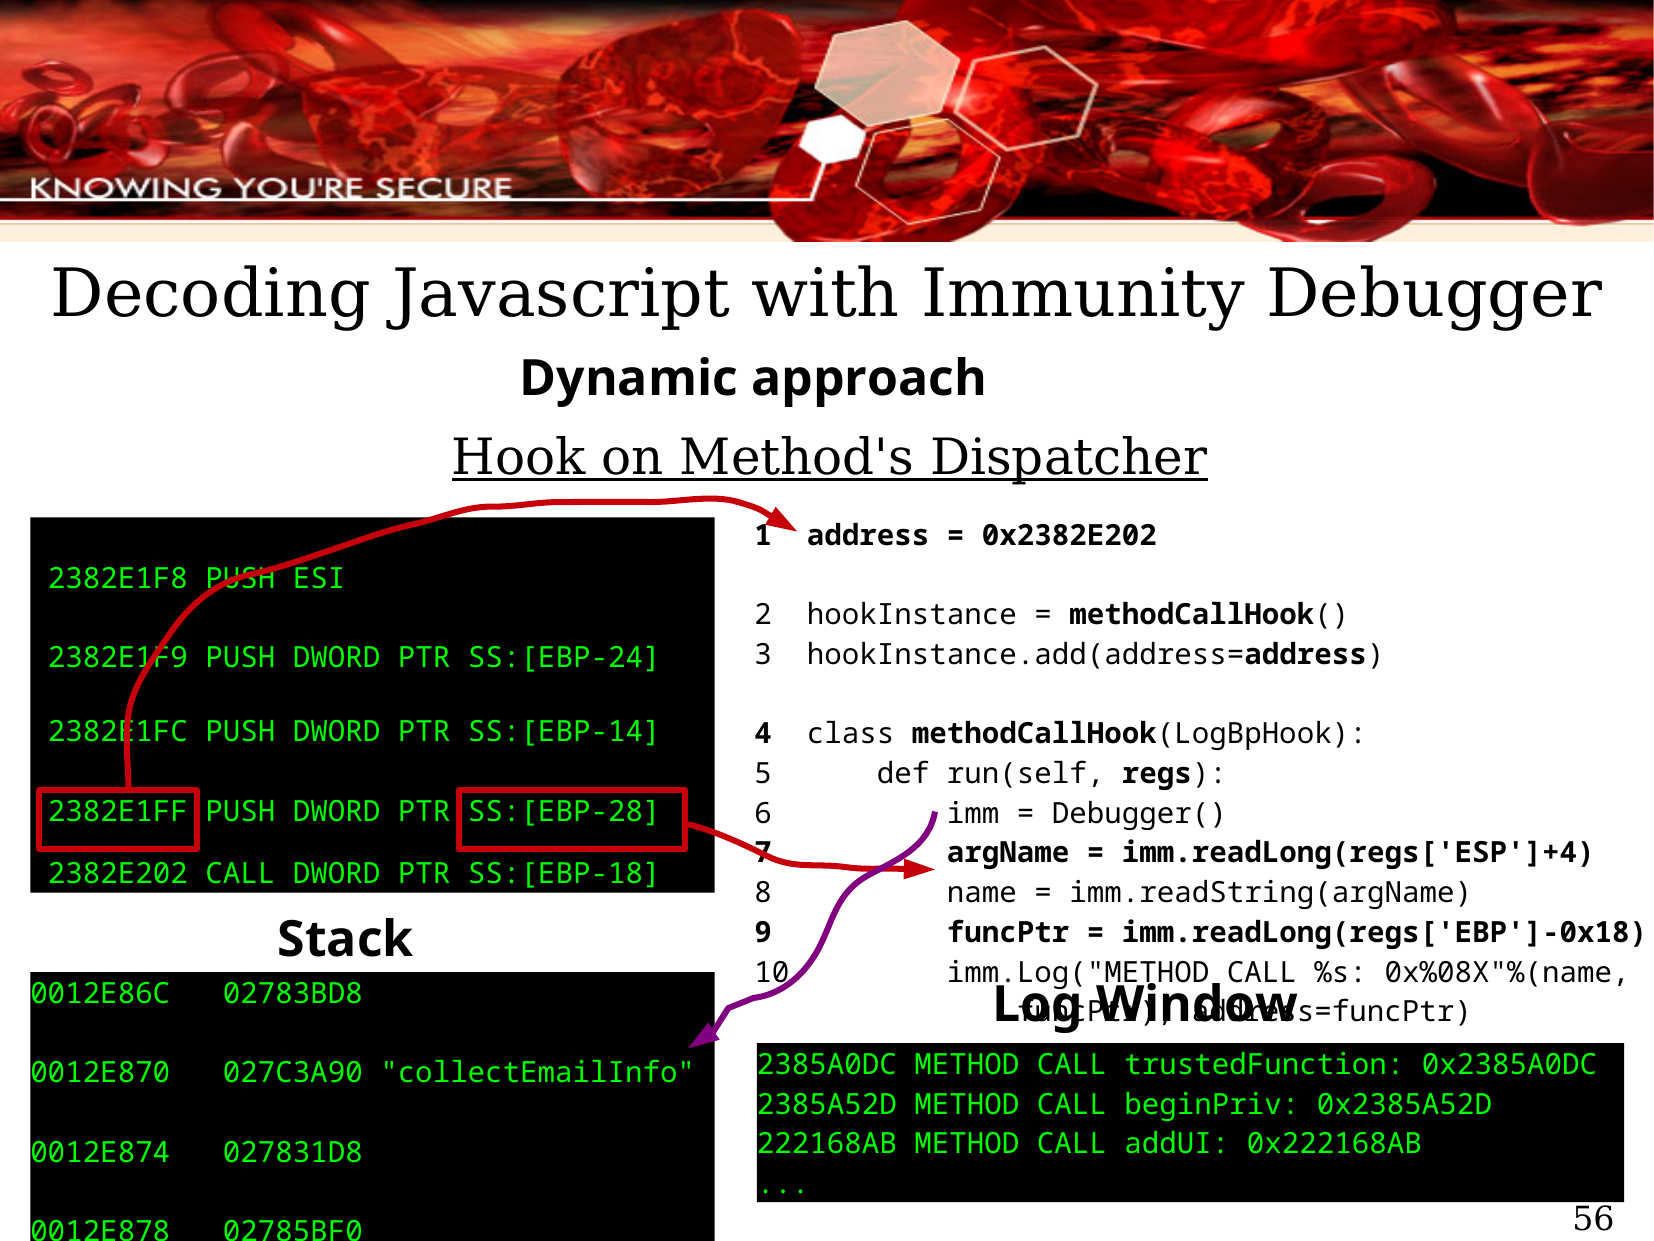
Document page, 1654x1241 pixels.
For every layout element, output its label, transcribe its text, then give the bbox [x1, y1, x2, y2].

text_box Stack [277, 903, 437, 982]
text_box 1 address = 0x2382E202 2 hookInstance = methodCallHook() 3 hookInstance.add(address=address) 4 class methodCallHook(LogBpHook): 5 def run(self, regs): 6 imm = Debugger() 7 argName = imm.readLong(regs['ESP']+4) 8 name = imm.readString(argName) 9 funcPtr = imm.readLong(regs['EBP']-0x18) 10 imm.Log("METHOD CALL %s: 0x%08X"%(name, funcPtr), address=funcPtr) [754, 854, 865, 964]
text_box 2385A0DC METHOD CALL trustedFunction: 0x2385A0DC 2385A52D METHOD CALL beginPriv: 0x2385A52D 222168AB METHOD CALL addUI: 0x222168AB ... [756, 1043, 1625, 1199]
text_box 1 address = 0x2382E202 2 hookInstance = methodCallHook() 3 hookInstance.add(address=address) 4 class methodCallHook(LogBpHook): 5 def run(self, regs): 6 imm = Debugger() 7 argName = imm.readLong(regs['ESP']+4) 8 name = imm.readString(argName) 9 funcPtr = imm.readLong(regs['EBP']-0x18) 10 imm.Log("METHOD CALL %s: 0x%08X"%(name, funcPtr), address=funcPtr) [754, 513, 1647, 964]
title Decoding Javascript with Immunity Debugger [0, 189, 1654, 397]
text_box Dynamic approach [519, 342, 1068, 421]
text_box Log Window [992, 968, 1363, 1047]
picture [0, 0, 1654, 189]
text_box 2382E1F8 PUSH ESI 2382E1F9 PUSH DWORD PTR SS:[EBP-24] 2382E1FC PUSH DWORD PTR SS:[EBP-14] 2382E1FF PUSH DWORD PTR SS:[EBP-28] 2382E202 CALL DWORD PTR SS:[EBP-18] [42, 793, 194, 846]
text_box 2382E1F8 PUSH ESI 2382E1F9 PUSH DWORD PTR SS:[EBP-24] 2382E1FC PUSH DWORD PTR SS:[EBP-14] 2382E1FF PUSH DWORD PTR SS:[EBP-28] 2382E202 CALL DWORD PTR SS:[EBP-18] [30, 517, 715, 886]
text_box 2382E1F8 PUSH ESI 2382E1F9 PUSH DWORD PTR SS:[EBP-24] 2382E1FC PUSH DWORD PTR SS:[EBP-14] 2382E1FF PUSH DWORD PTR SS:[EBP-28] 2382E202 CALL DWORD PTR SS:[EBP-18] [462, 793, 682, 846]
text_box Hook on Method's Dispatcher [448, 425, 1211, 490]
text_box 0012E86C 02783BD8 0012E870 027C3A90 "collectEmailInfo" 0012E874 027831D8 0012E878 02785BF0 [30, 972, 715, 1211]
